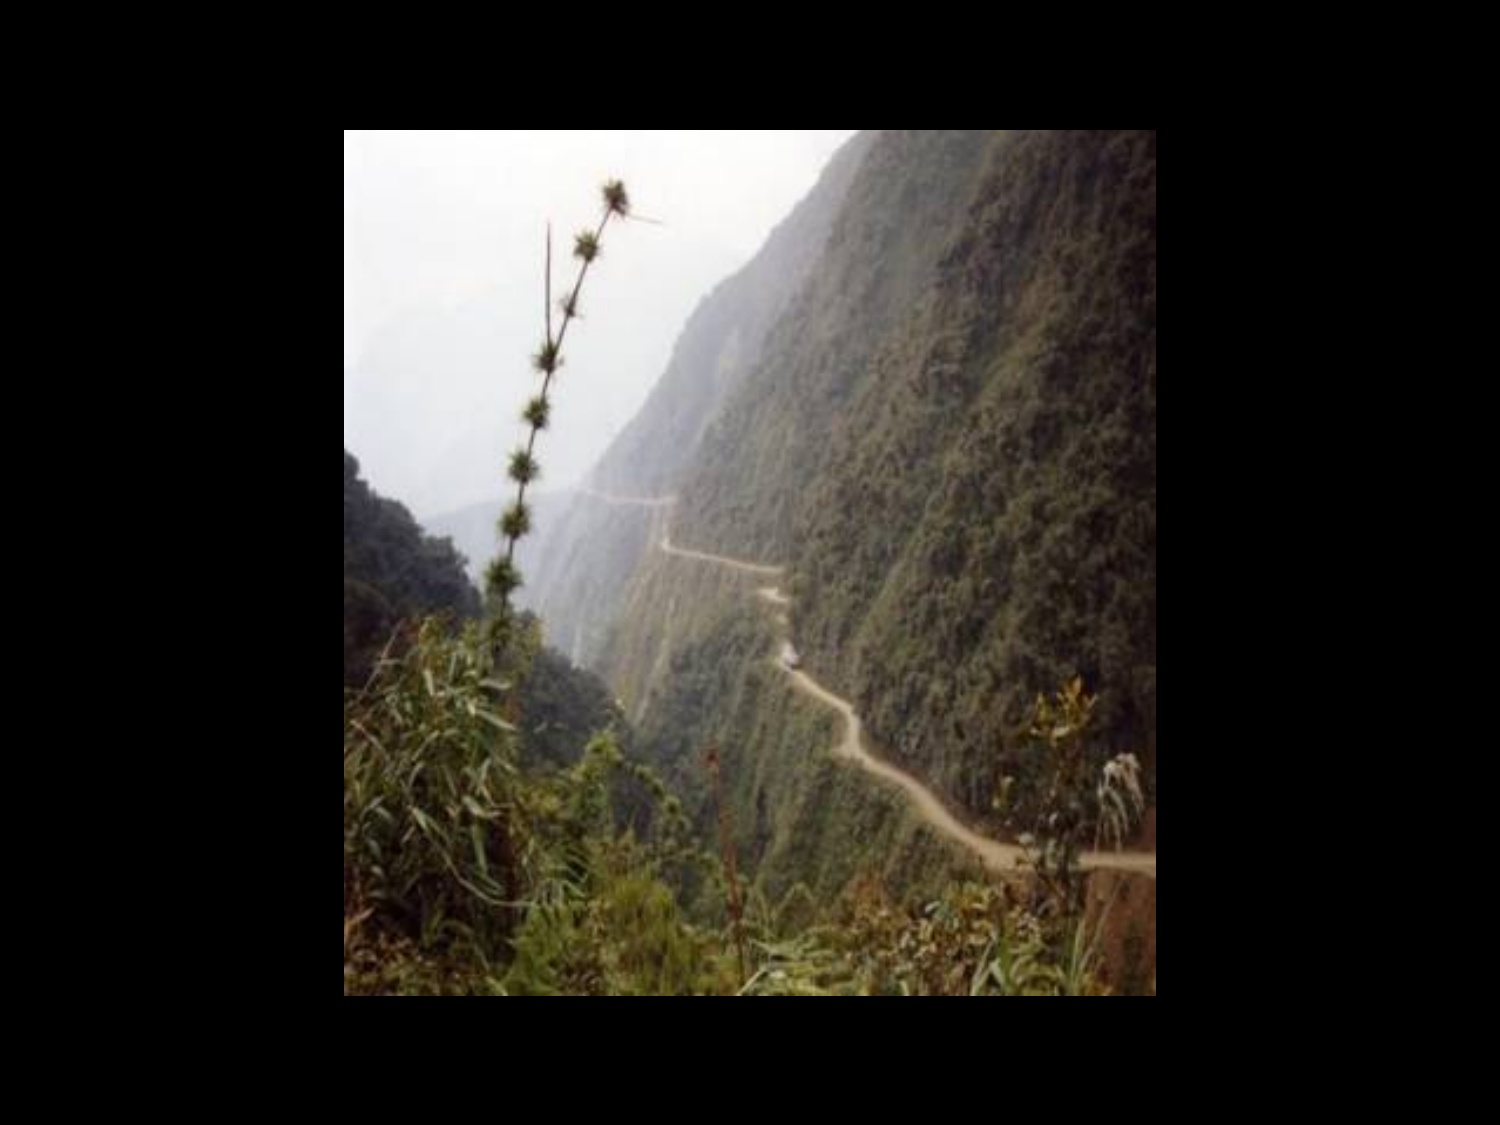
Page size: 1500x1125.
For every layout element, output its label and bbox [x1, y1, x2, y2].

picture [344, 130, 1156, 996]
